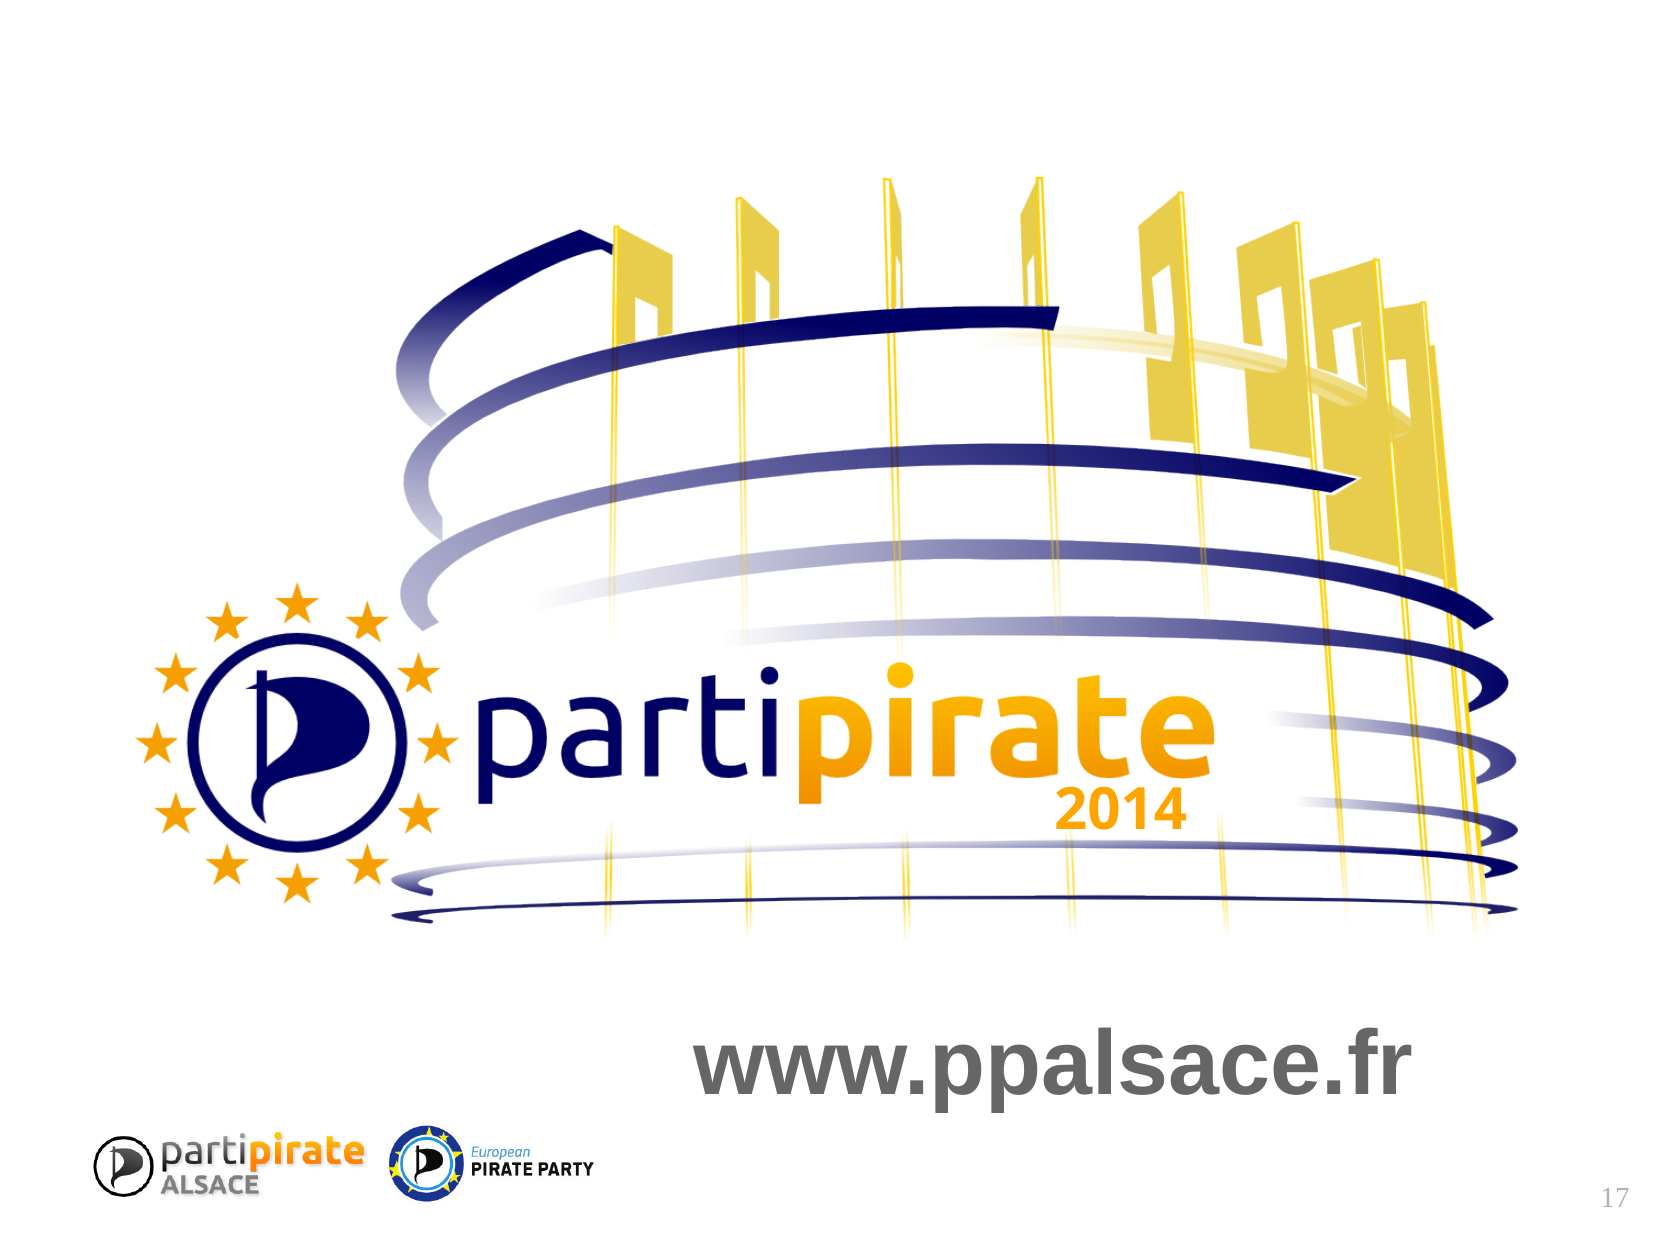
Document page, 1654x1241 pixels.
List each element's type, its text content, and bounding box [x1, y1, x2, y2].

picture [88, 1121, 371, 1207]
picture [372, 1113, 609, 1217]
text_box 2014 [1039, 759, 1323, 857]
picture [0, 177, 1518, 945]
text_box www.ppalsace.fr [679, 1003, 1536, 1122]
